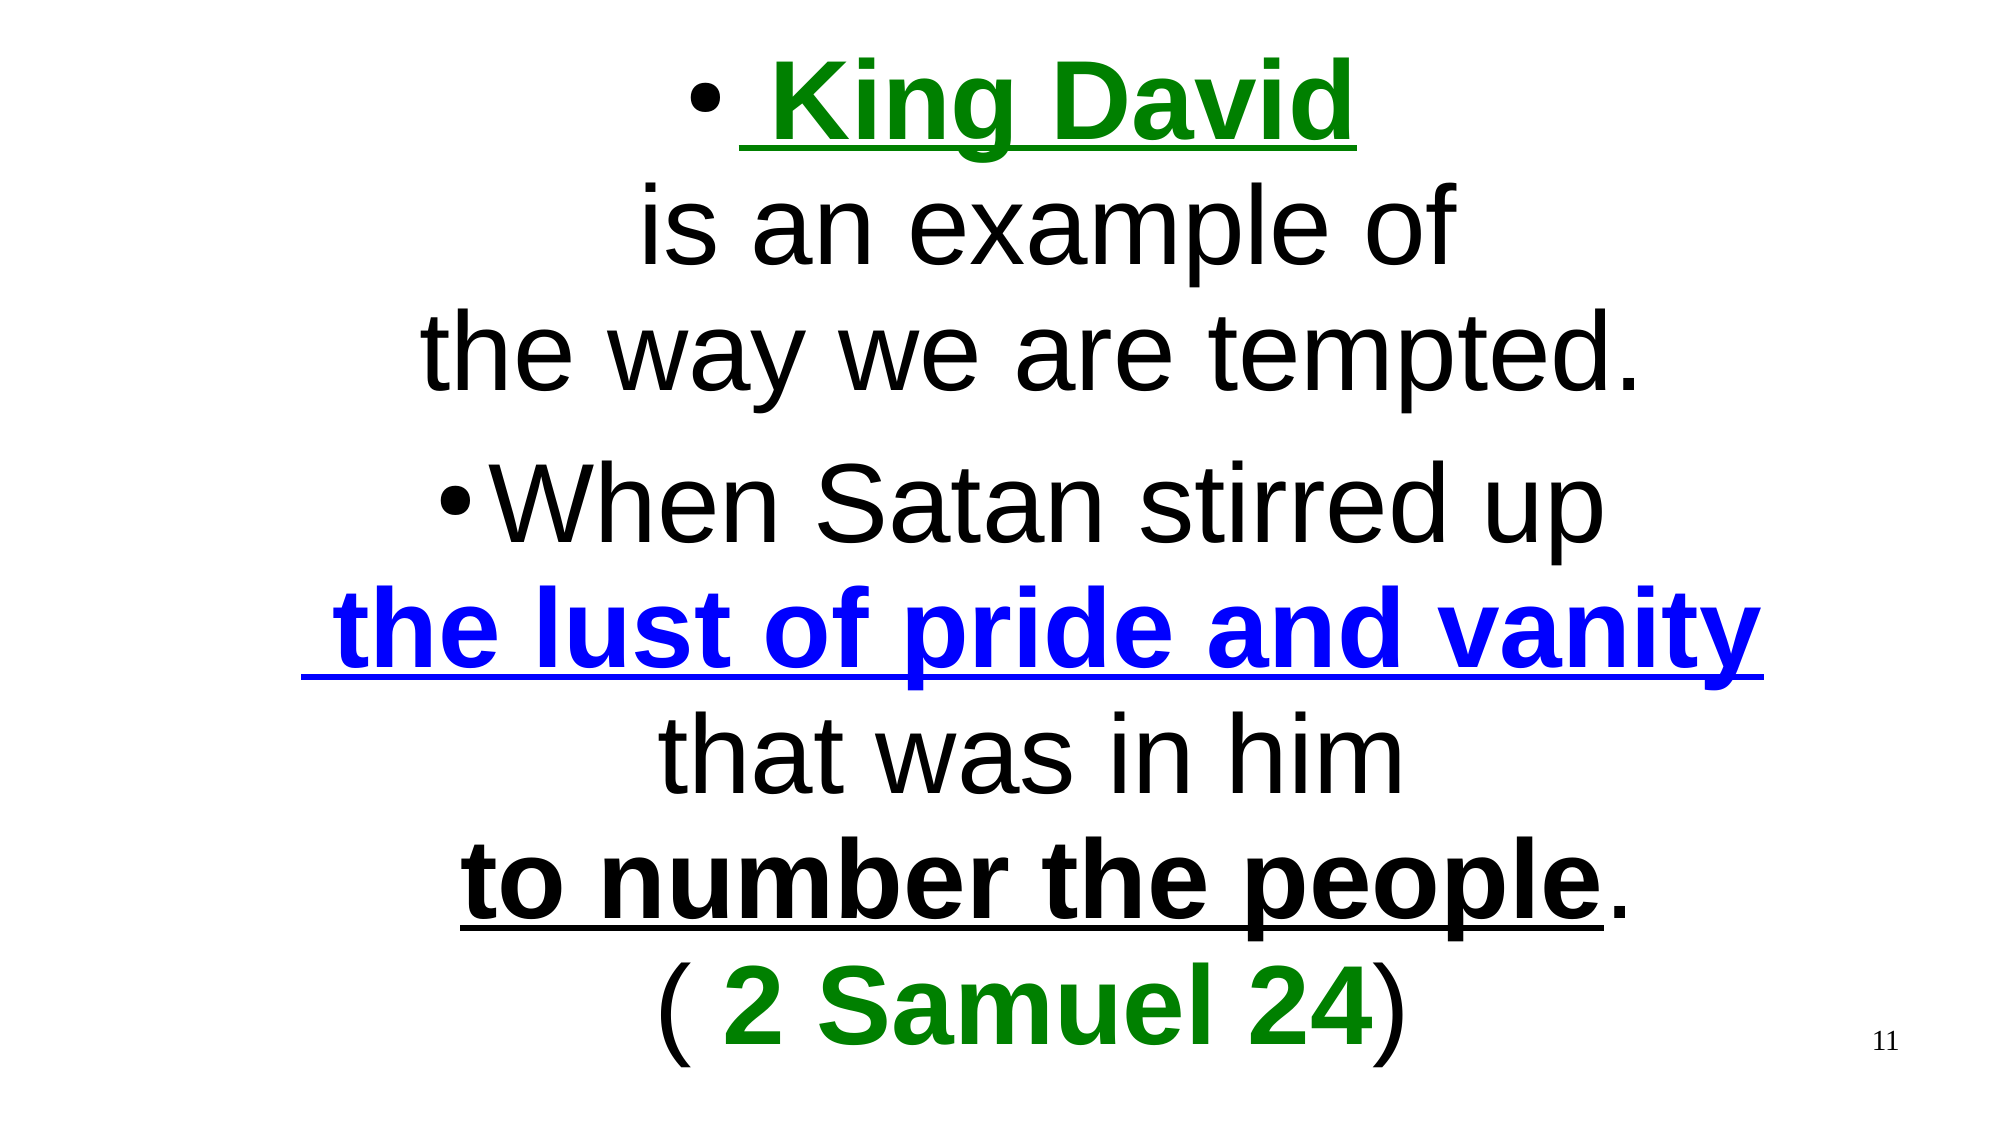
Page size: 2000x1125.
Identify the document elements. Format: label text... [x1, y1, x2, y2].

list King David is an example of the way we are tempted. When Satan stirred up the lust of pride and vanity that was in him to number the people. ( 2 Samuel 24) [37, 37, 1988, 1088]
